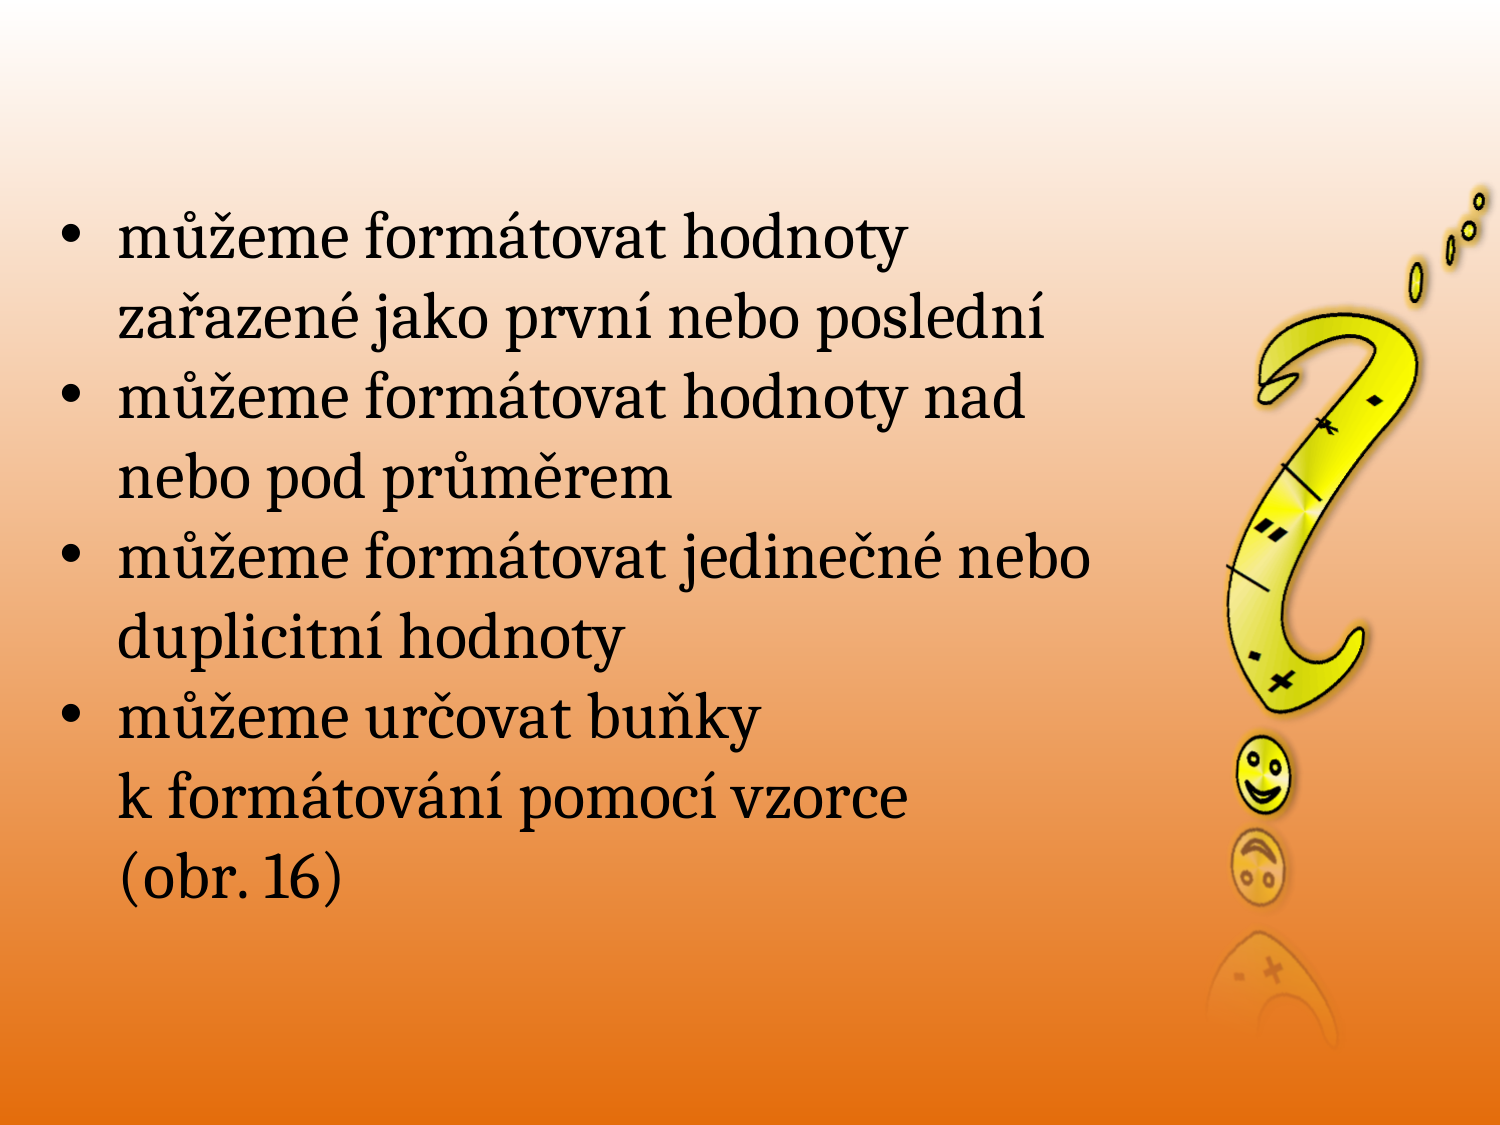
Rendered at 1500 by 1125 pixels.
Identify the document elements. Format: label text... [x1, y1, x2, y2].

text_box můžeme formátovat hodnoty zařazené jako první nebo poslední můžeme formátovat hodnoty nad nebo pod průměrem můžeme formátovat jedinečné nebo duplicitní hodnoty můžeme určovat buňky k formátování pomocí vzorce (obr. 16) [0, 184, 1176, 920]
picture [1171, 160, 1500, 1125]
